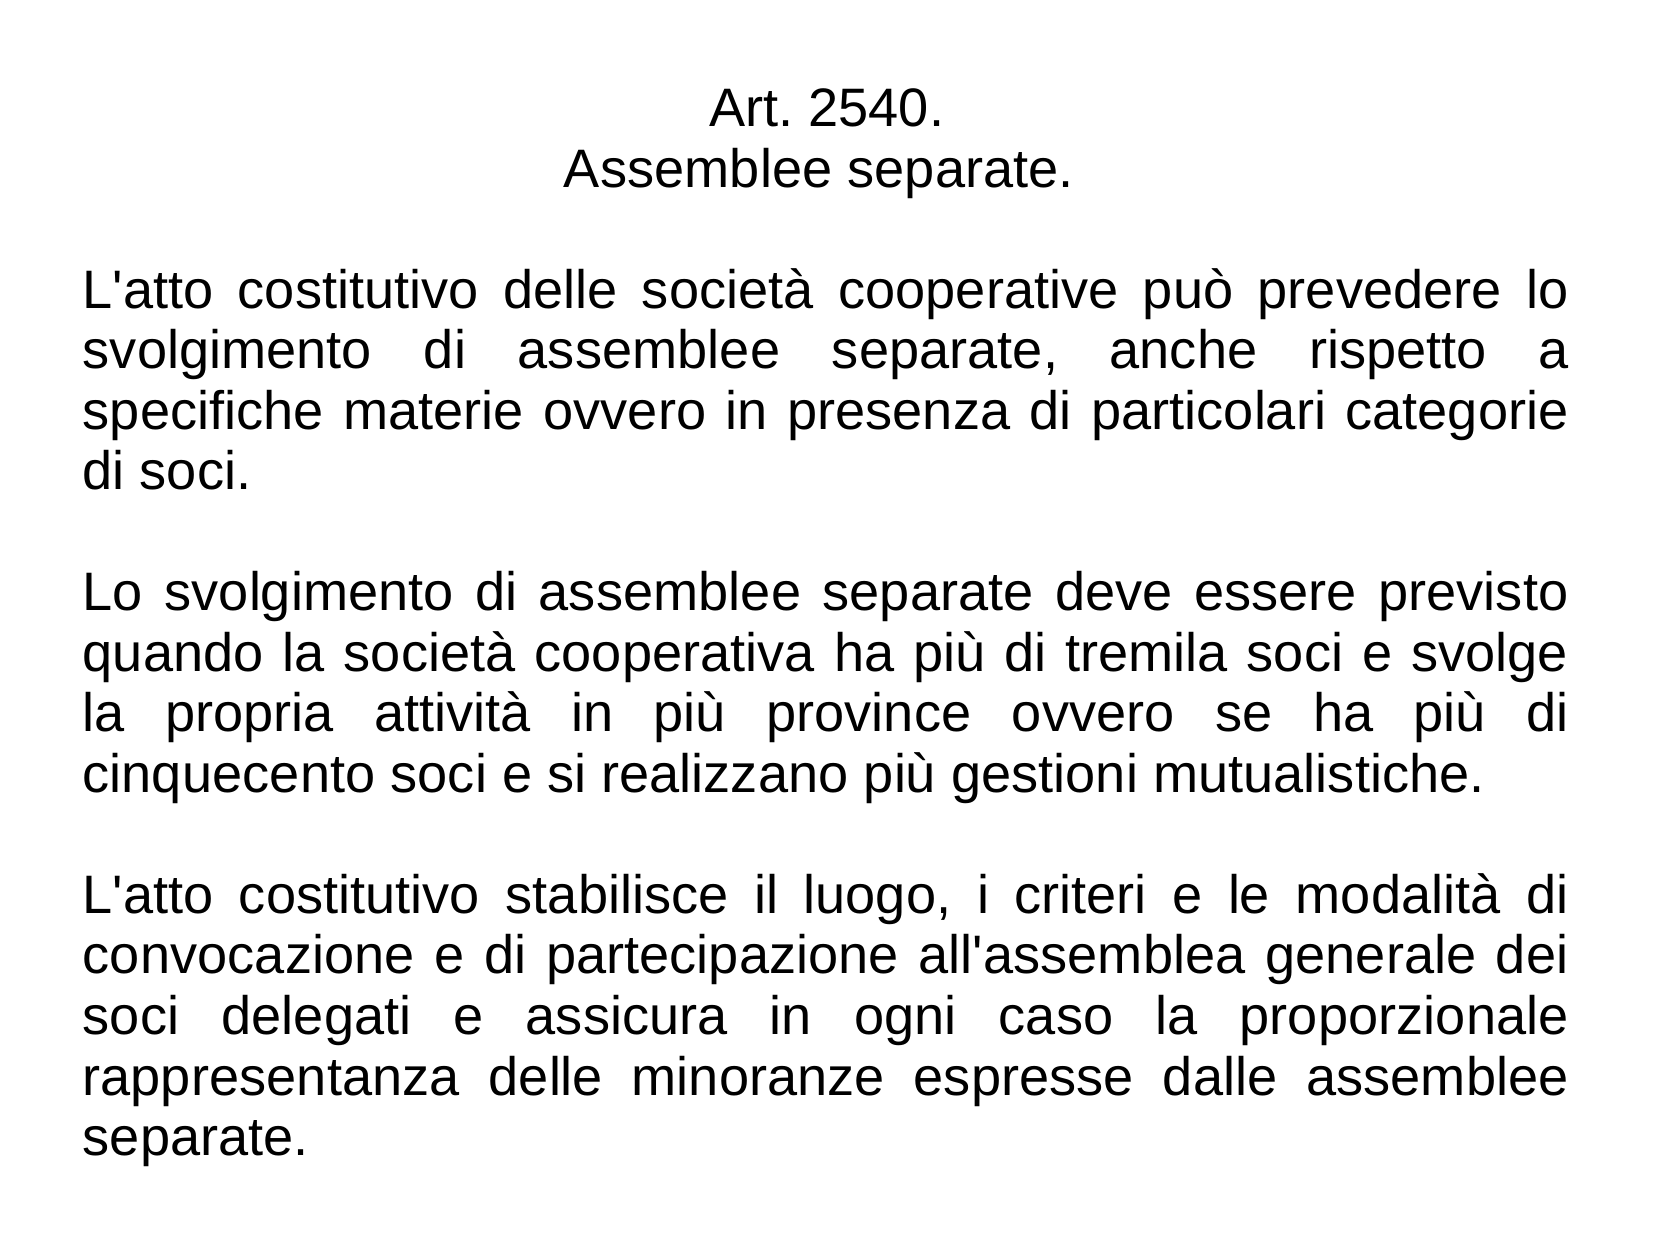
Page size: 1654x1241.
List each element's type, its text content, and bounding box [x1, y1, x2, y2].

subtitle Art. 2540. Assemblee separate. L'atto costitutivo delle società cooperative può prevedere lo svolgimento di assemblee separate, anche rispetto a specifiche materie ovvero in presenza di particolari categorie di soci. Lo svolgimento di assemblee separate deve essere previsto quando la società cooperativa ha più di tremila soci e svolge la propria attività in più province ovvero se ha più di cinquecento soci e si realizzano più gestioni mutualistiche. L'atto costitutivo stabilisce il luogo, i criteri e le modalità di convocazione e di partecipazione all'assemblea generale dei soci delegati e assicura in ogni caso la proporzionale rappresentanza delle minoranze espresse dalle assemblee separate. [82, 34, 1571, 1211]
